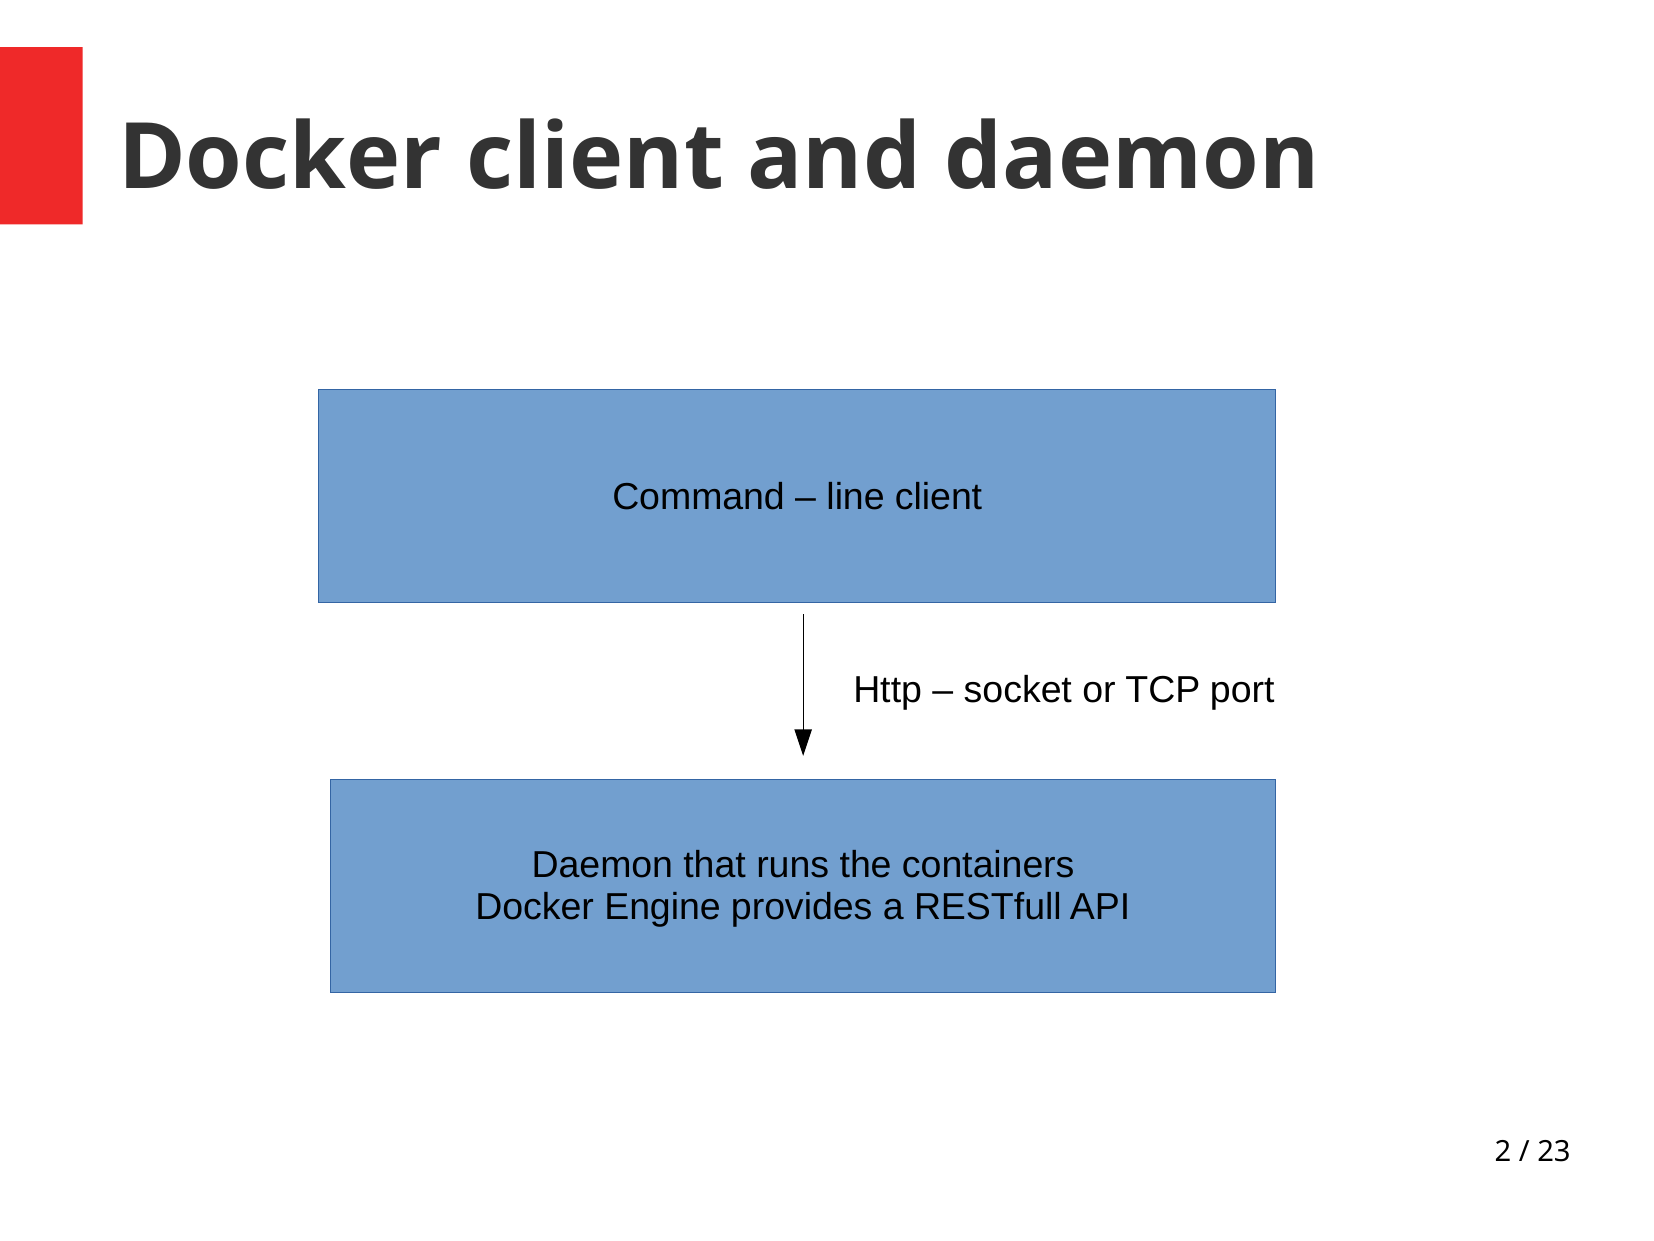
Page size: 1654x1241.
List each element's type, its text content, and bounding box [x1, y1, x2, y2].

title Docker client and daemon [118, 49, 1571, 257]
text_box Daemon that runs the containers Docker Engine provides a RESTfull API [330, 779, 1276, 993]
text_box Http – socket or TCP port [838, 661, 1382, 719]
text_box Command – line client [318, 389, 1276, 603]
